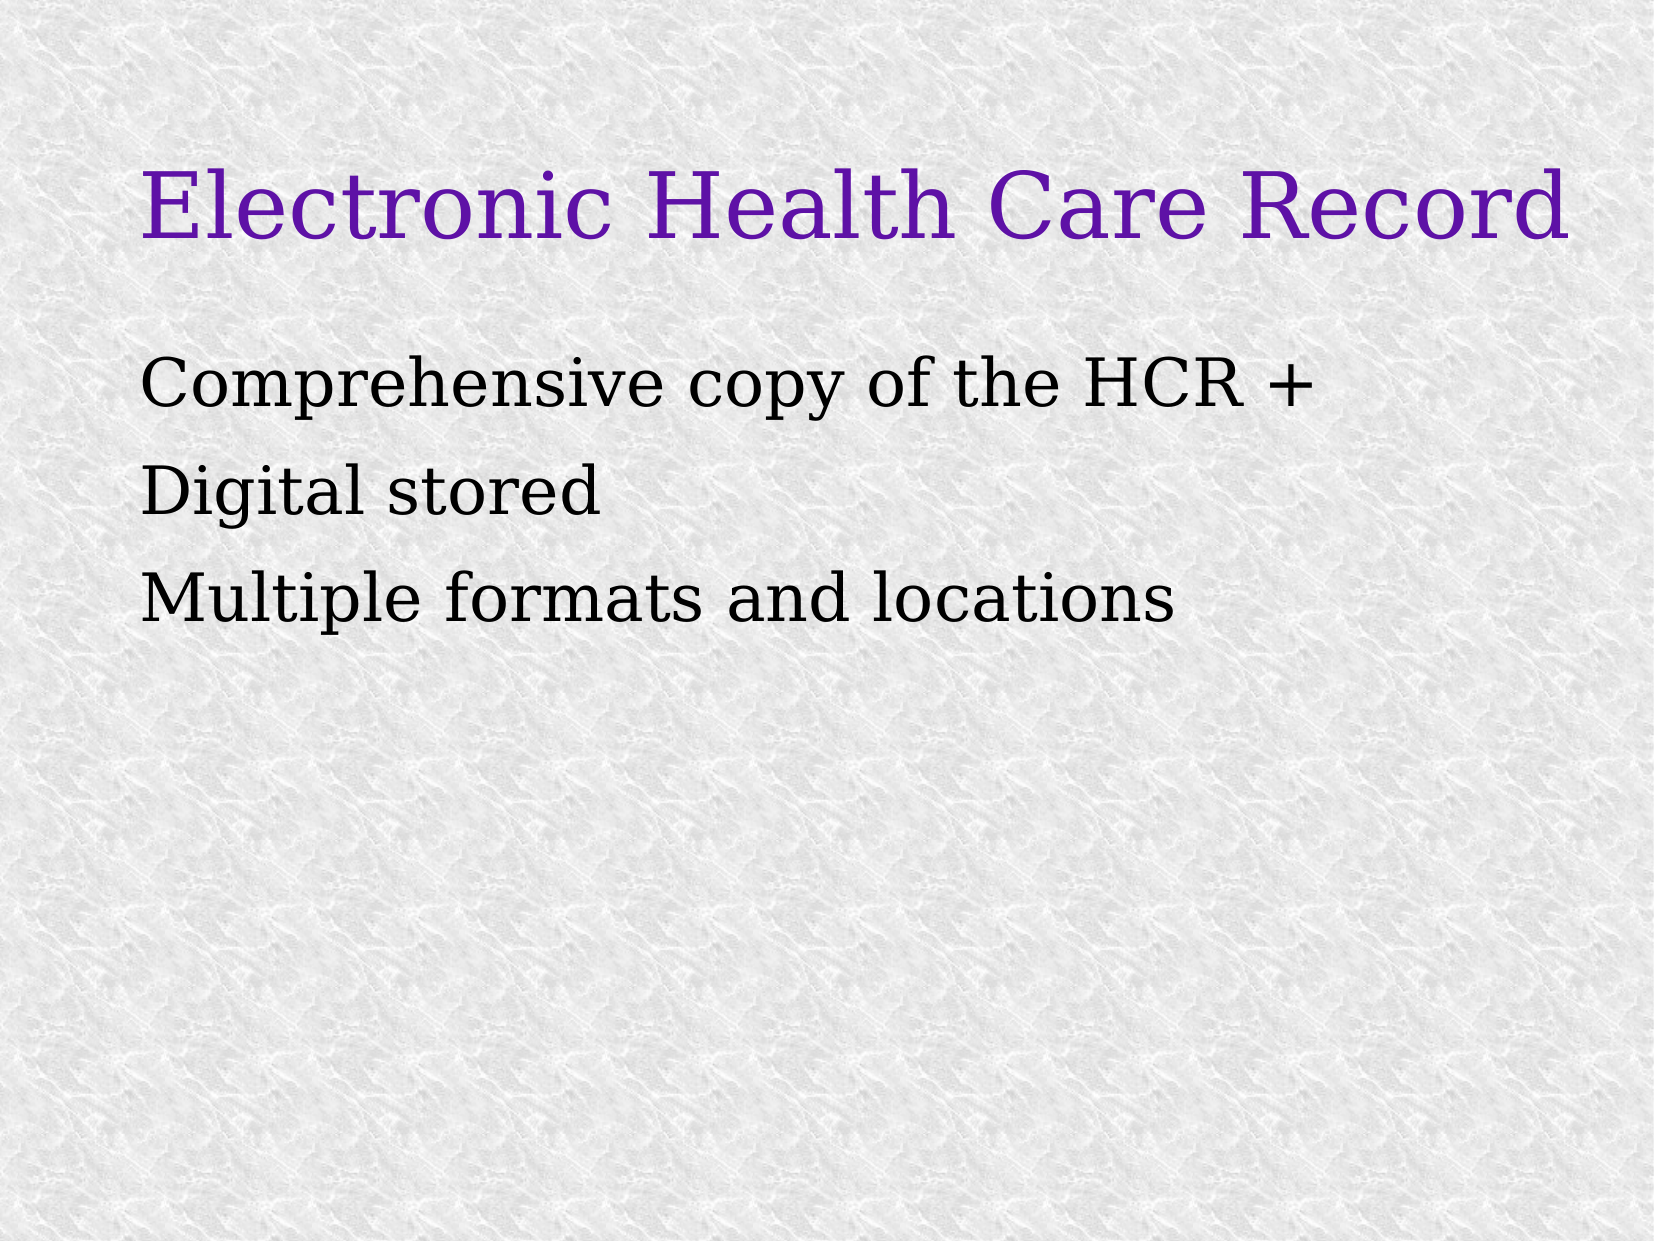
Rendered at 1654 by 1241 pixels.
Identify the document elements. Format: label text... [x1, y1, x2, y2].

list Comprehensive copy of the HCR + Digital stored Multiple formats and locations [121, 344, 1534, 1127]
picture [0, 0, 1654, 1241]
title Electronic Health Care Record [121, 102, 1590, 311]
